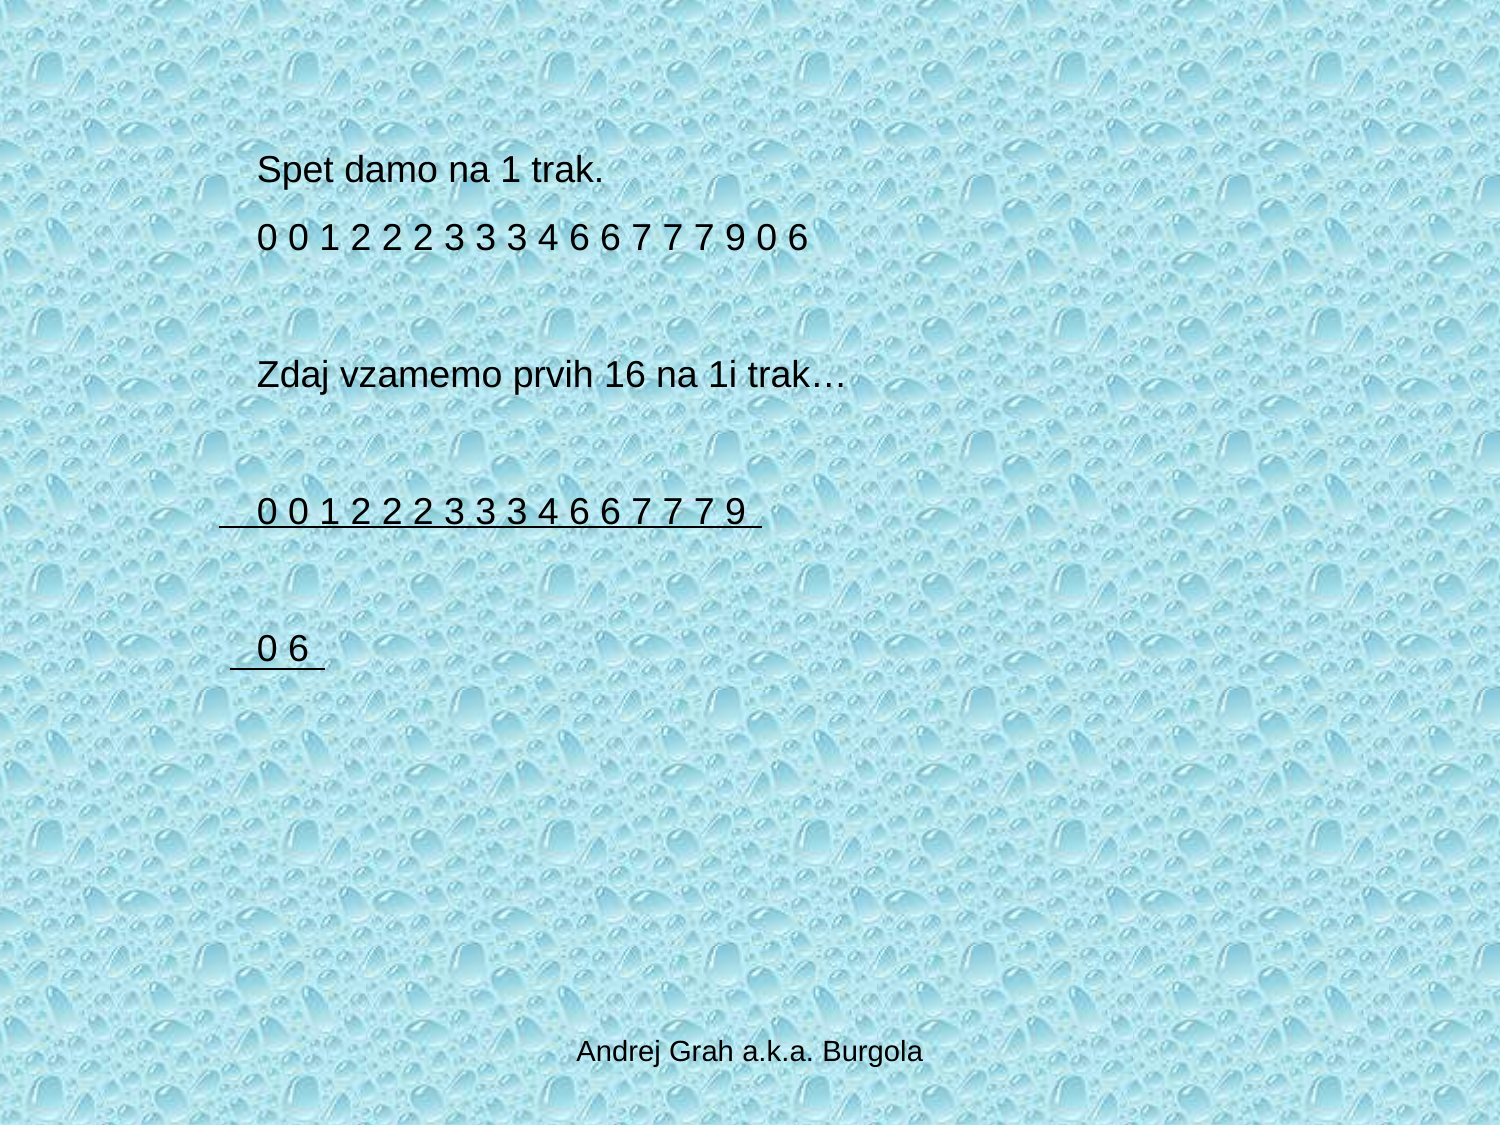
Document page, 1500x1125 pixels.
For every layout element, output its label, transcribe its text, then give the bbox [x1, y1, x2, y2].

text_box Spet damo na 1 trak. 0 0 1 2 2 2 3 3 3 4 6 6 7 7 7 9 0 6 Zdaj vzamemo prvih 16 na 1i trak… 0 0 1 2 2 2 3 3 3 4 6 6 7 7 7 9 0 6 [242, 137, 1306, 677]
text_box Andrej Grah a.k.a. Burgola [512, 1024, 988, 1103]
picture [0, 0, 1500, 1125]
